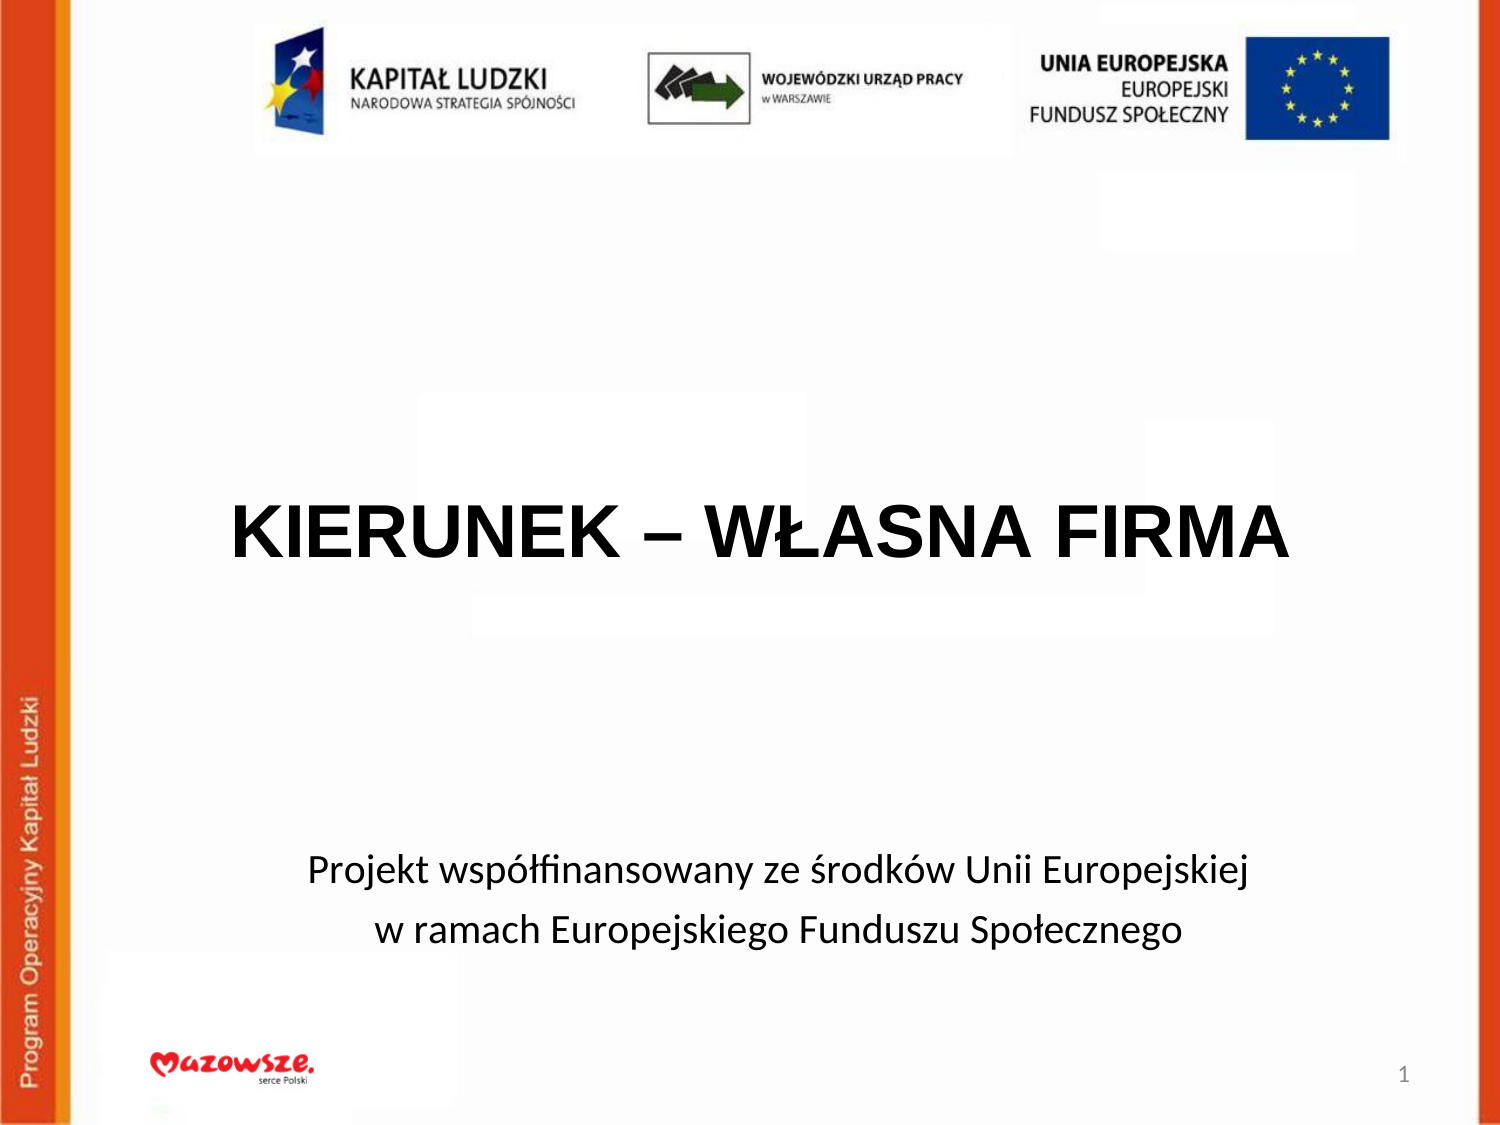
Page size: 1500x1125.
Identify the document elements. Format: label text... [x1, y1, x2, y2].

title KIERUNEK – WŁASNA FIRMA [112, 467, 1411, 587]
picture [0, 0, 1500, 1125]
text_box <numer> [1074, 1042, 1426, 1103]
text_box Projekt współfinansowany ze środków Unii Europejskiej w ramach Europejskiego Funduszu Społecznego [253, 834, 1304, 960]
